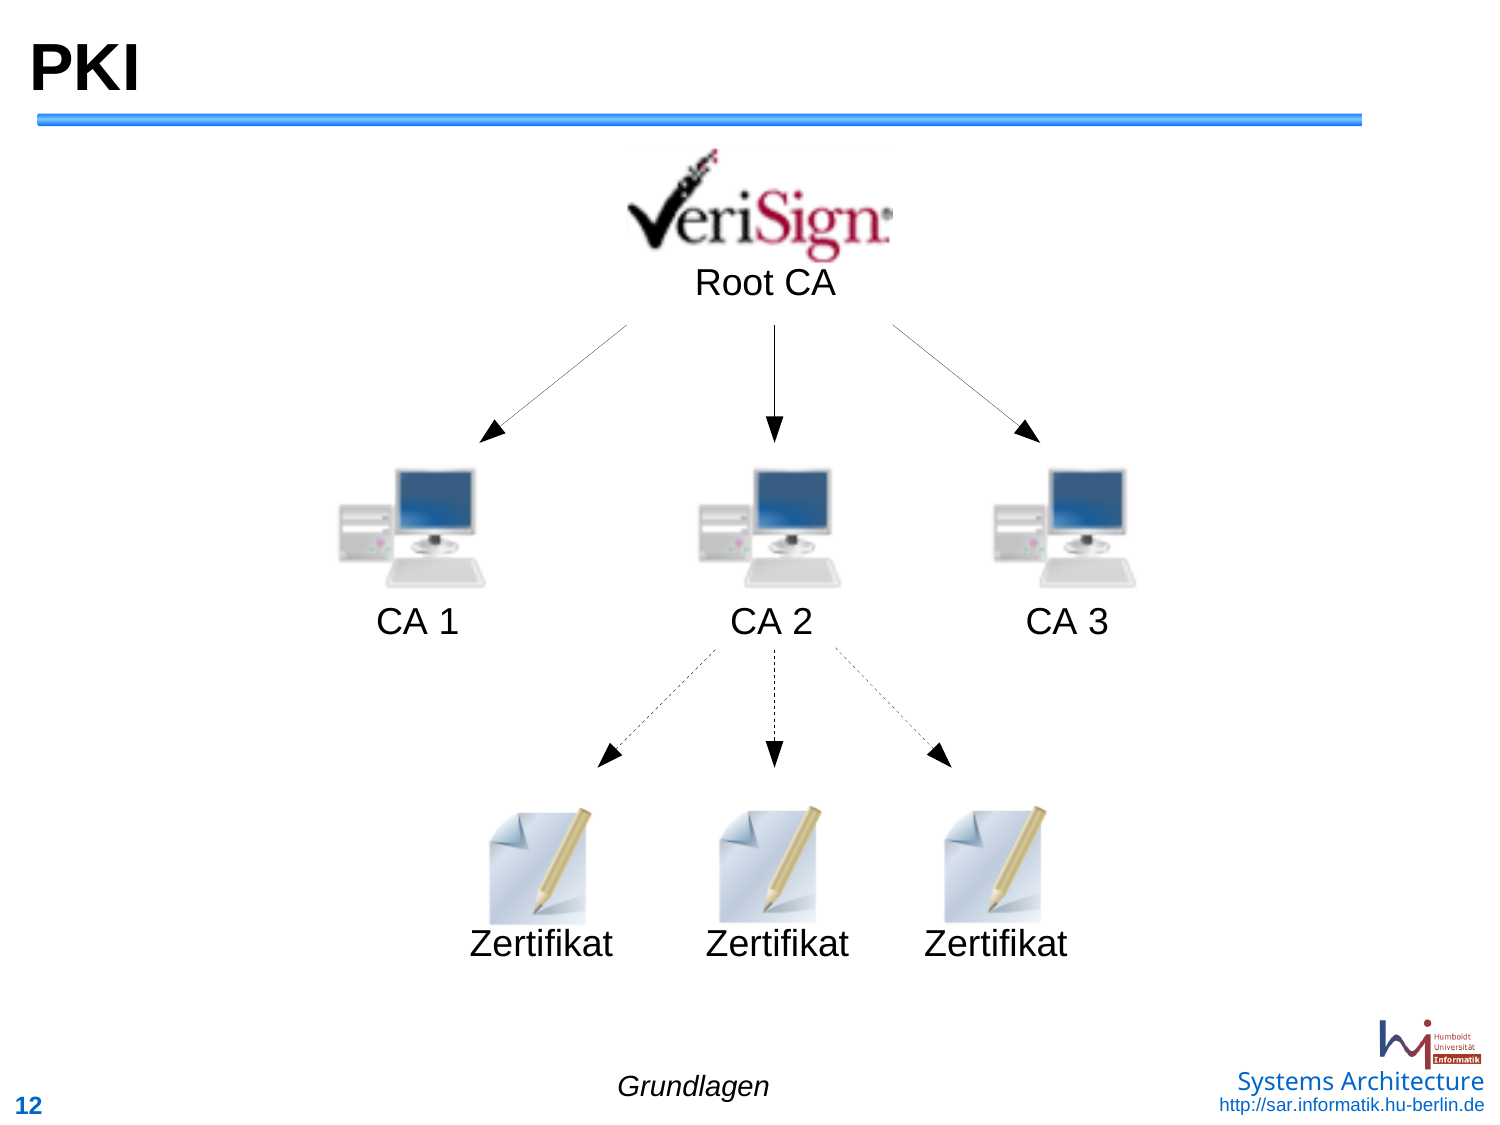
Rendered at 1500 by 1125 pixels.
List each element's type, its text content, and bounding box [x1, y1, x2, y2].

text_box Grundlagen [442, 1062, 945, 1111]
text_box Zertifikat [690, 915, 869, 973]
text_box Zertifikat [454, 915, 632, 973]
title PKI [29, 19, 1500, 115]
text_box CA 3 [1010, 592, 1129, 650]
picture [951, 442, 1188, 621]
text_box Root CA [680, 253, 858, 311]
picture [295, 442, 539, 621]
picture [1376, 1016, 1483, 1071]
text_box Zertifikat [909, 915, 1087, 973]
picture [708, 803, 834, 915]
picture [656, 442, 893, 621]
text_box CA 1 [361, 592, 480, 650]
text_box CA 2 [715, 592, 834, 650]
picture [478, 805, 604, 915]
picture [933, 803, 1059, 915]
picture [626, 147, 893, 266]
